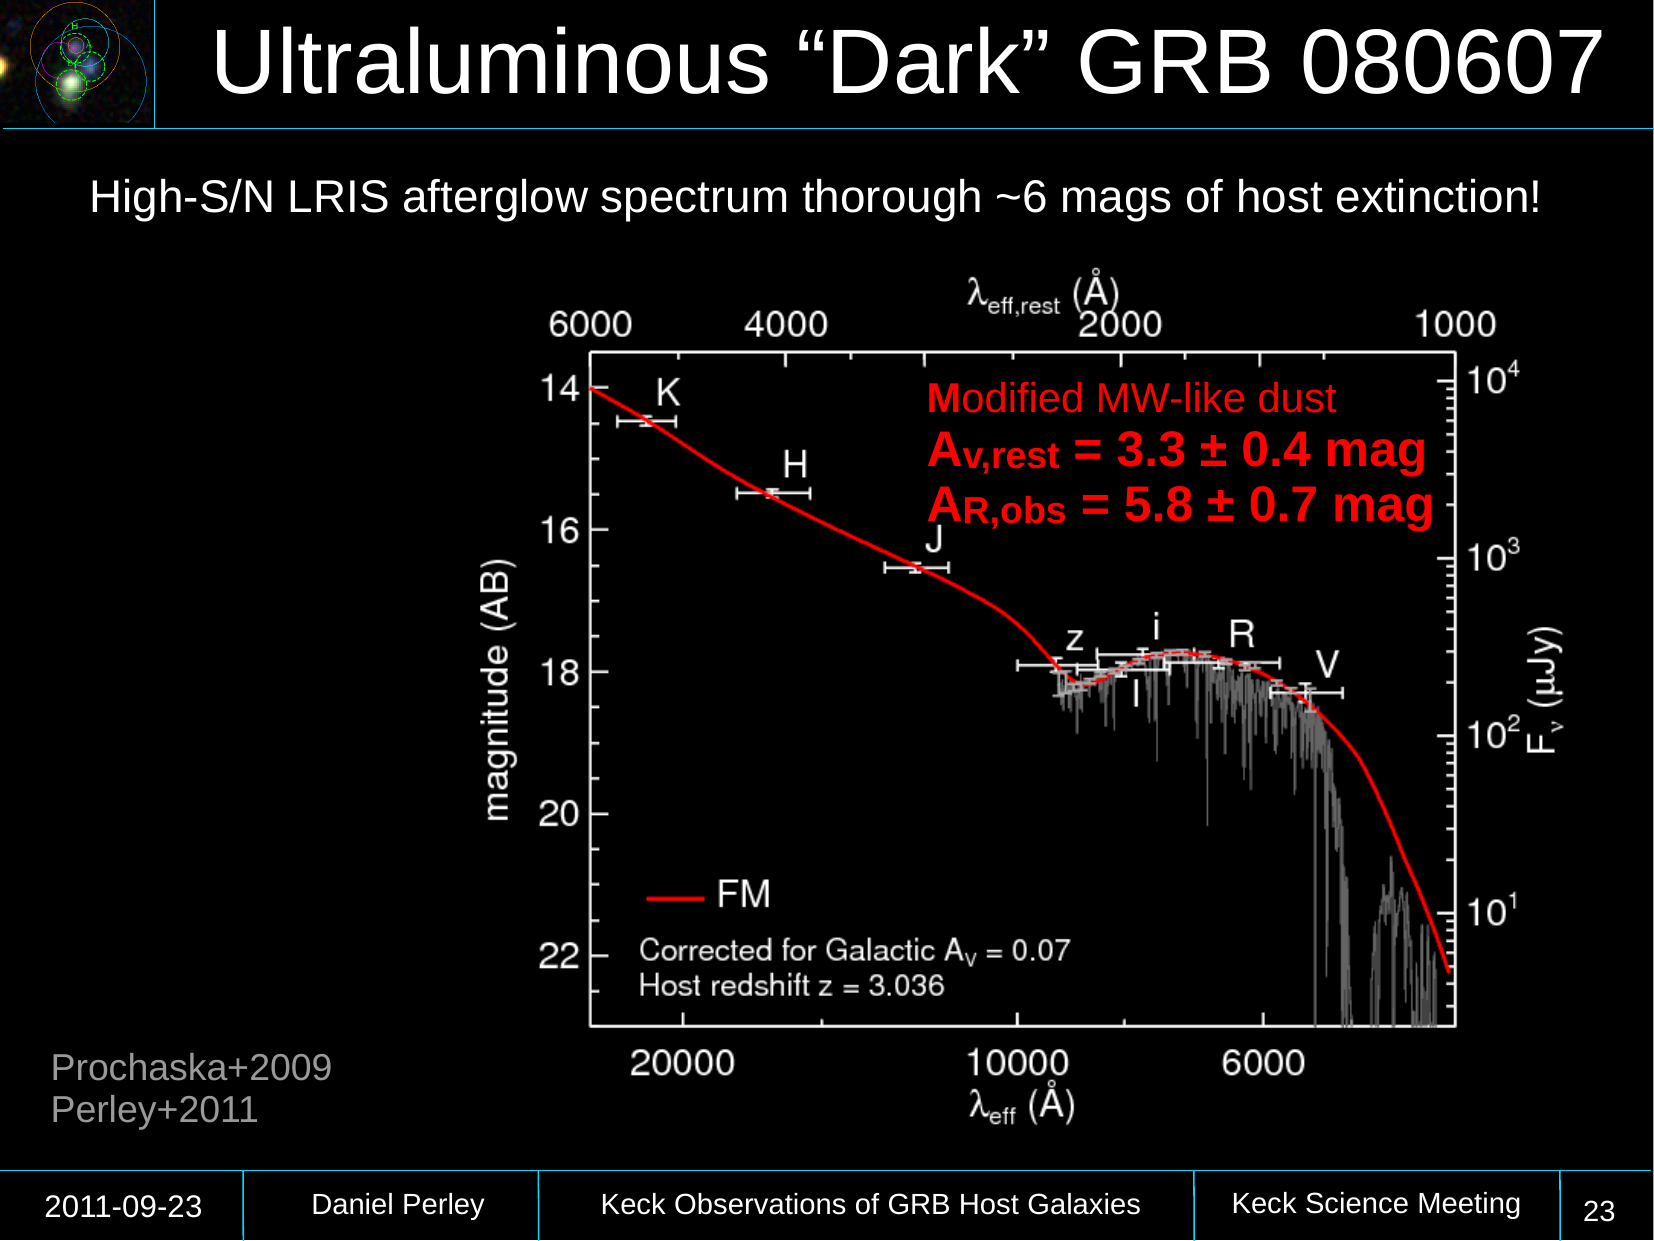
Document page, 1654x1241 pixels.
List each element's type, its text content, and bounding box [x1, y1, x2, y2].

picture [450, 259, 1596, 1129]
text_box Modified MW-like dust Av,rest = 3.3 ± 0.4 mag AR,obs = 5.8 ± 0.7 mag [911, 367, 1475, 578]
text_box High-S/N LRIS afterglow spectrum thorough ~6 mags of host extinction! [75, 163, 1576, 230]
text_box Prochaska+2009 Perley+2011 [35, 1038, 395, 1138]
title Ultraluminous “Dark” GRB 080607 [165, 10, 1654, 114]
picture [0, 0, 151, 123]
